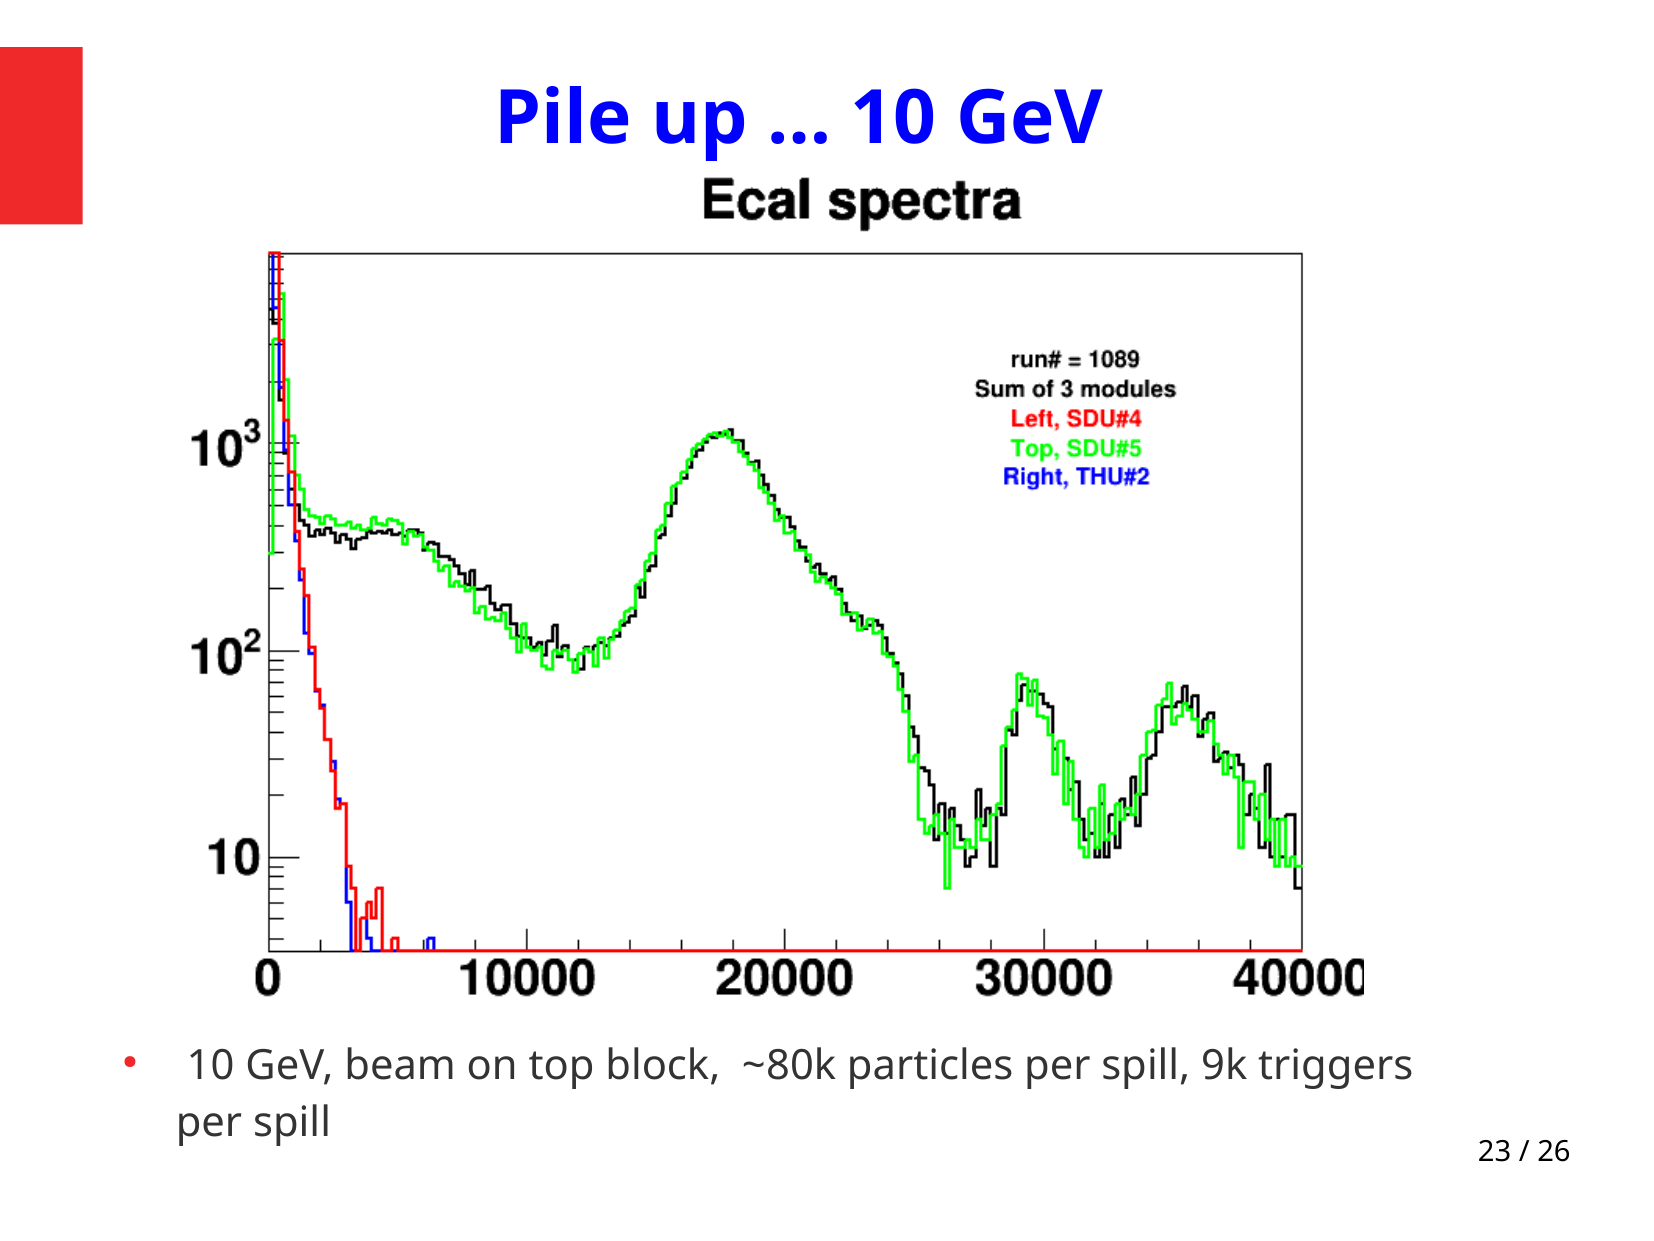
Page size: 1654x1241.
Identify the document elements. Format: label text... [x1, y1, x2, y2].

text_box 10 GeV, beam on top block, ~80k particles per spill, 9k triggers per spill [105, 1035, 1471, 1211]
picture [120, 164, 1364, 1035]
title Pile up … 10 GeV [82, 49, 1536, 181]
